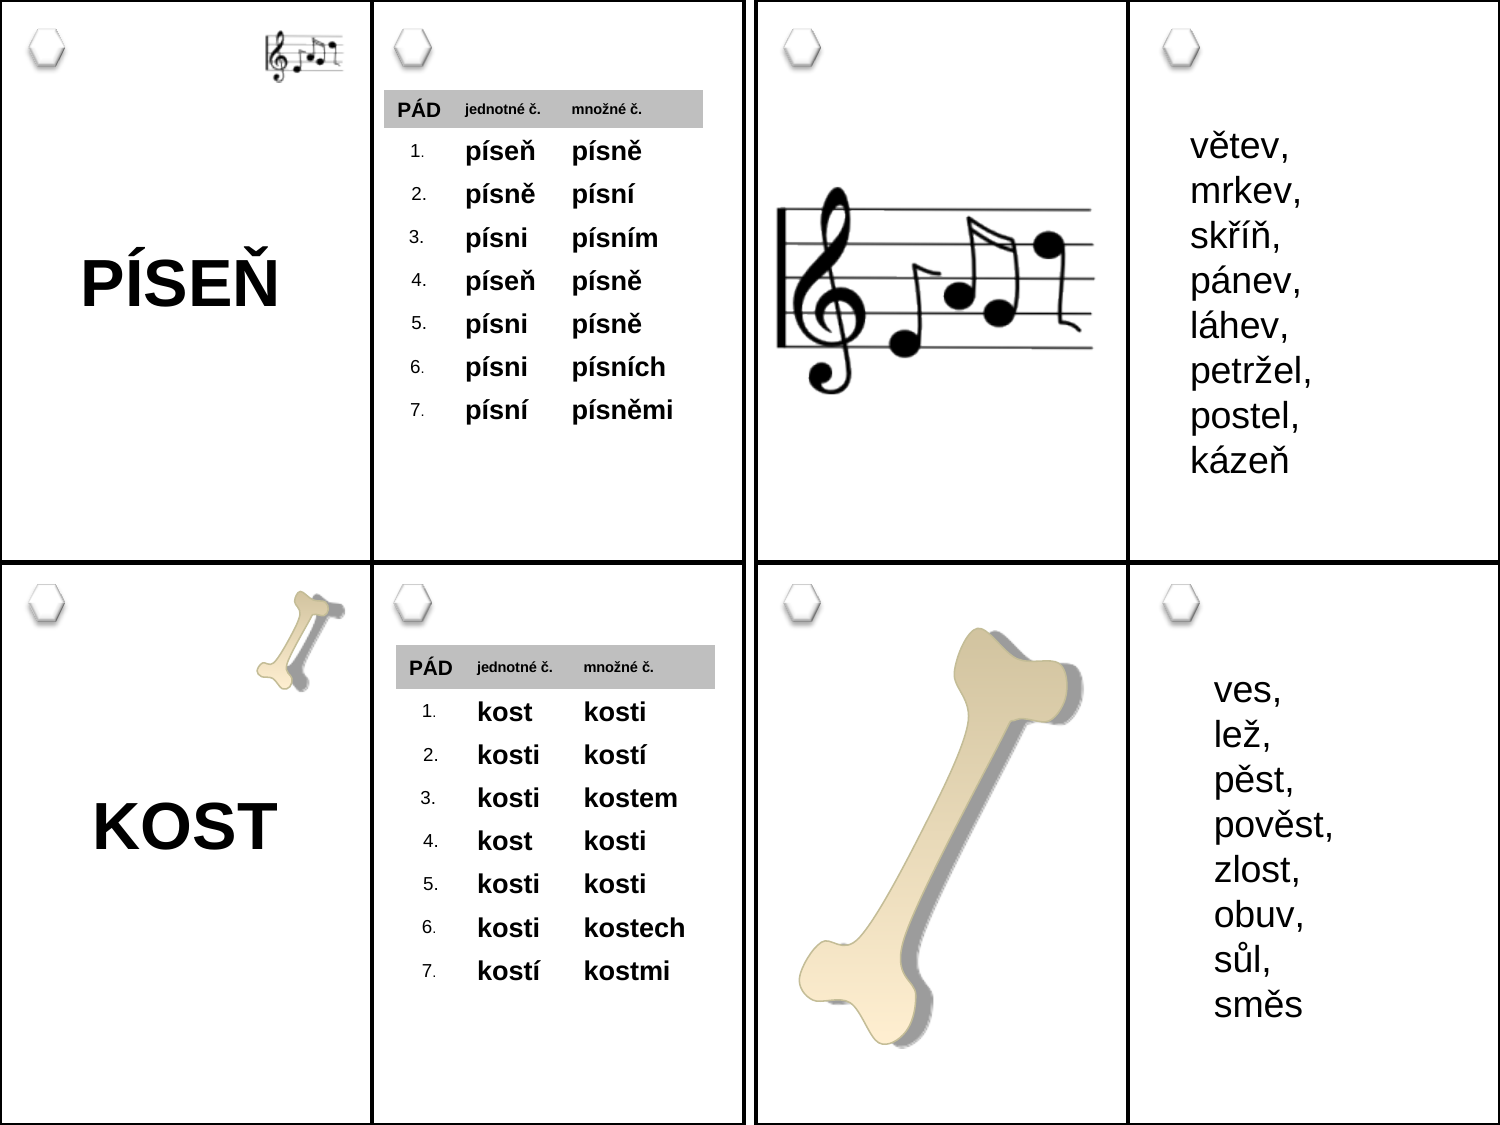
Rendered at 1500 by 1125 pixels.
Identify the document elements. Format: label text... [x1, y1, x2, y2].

picture [774, 579, 830, 635]
picture [19, 579, 74, 635]
table_cell kosti [466, 732, 573, 775]
table_cell 2. [396, 732, 466, 775]
table_cell kost [466, 689, 573, 732]
table_header množné č. [561, 90, 703, 128]
text_box PÍSEŇ [66, 231, 297, 328]
picture [19, 24, 74, 79]
table_cell písni [455, 215, 561, 258]
text_box ves, lež, pěst, pověst, zlost, obuv, sůl, směs [1198, 656, 1353, 1033]
table_cell písně [561, 301, 703, 344]
picture [385, 579, 441, 635]
table_cell kostí [466, 948, 573, 991]
table_cell písně [561, 128, 703, 171]
table_cell píseň [455, 128, 561, 171]
table_header jednotné č. [466, 645, 573, 689]
text_box větev, mrkev, skříň, pánev, láhev, petržel, postel, kázeň [1175, 113, 1388, 489]
picture [265, 30, 348, 83]
table_cell kostem [573, 775, 715, 818]
table_cell 3. [396, 775, 466, 818]
table_cell kosti [573, 862, 715, 905]
table_cell kosti [466, 775, 573, 818]
table_cell písních [561, 344, 703, 387]
table_cell písni [455, 301, 561, 344]
table_cell písně [561, 258, 703, 301]
picture [1153, 579, 1209, 635]
table_cell 7. [396, 948, 466, 991]
table_cell písněmi [561, 387, 703, 430]
table_cell 3. [384, 215, 455, 258]
table_cell 6. [384, 344, 455, 387]
table_cell 6. [396, 905, 466, 948]
table_cell písní [561, 171, 703, 215]
table_cell písní [455, 387, 561, 430]
table_cell 4. [384, 258, 455, 301]
table_cell kosti [466, 905, 573, 948]
table_cell kosti [573, 818, 715, 862]
table_cell 7. [384, 387, 455, 430]
table_cell 5. [384, 301, 455, 344]
table_cell písně [455, 171, 561, 215]
table_cell písni [455, 344, 561, 387]
table_cell kostmi [573, 948, 715, 991]
table_header jednotné č. [455, 90, 561, 128]
table_cell 2. [384, 171, 455, 215]
table_cell 1. [396, 689, 466, 732]
table_cell písním [561, 215, 703, 258]
picture [774, 24, 830, 79]
table_cell kostí [573, 732, 715, 775]
picture [385, 24, 441, 79]
table_cell kosti [466, 862, 573, 905]
table_cell 4. [396, 818, 466, 862]
table_cell kosti [573, 689, 715, 732]
picture [773, 184, 1112, 398]
text_box [755, 0, 1500, 1125]
picture [1153, 24, 1209, 79]
text_box KOST [77, 774, 293, 871]
table_header PÁD [396, 645, 466, 689]
table_cell píseň [455, 258, 561, 301]
table_header množné č. [573, 645, 715, 689]
table_cell kostech [573, 905, 715, 948]
text_box [0, 0, 745, 1125]
table_cell kost [466, 818, 573, 862]
table_header PÁD [384, 90, 455, 128]
table_cell 5. [396, 862, 466, 905]
table_cell 1. [384, 128, 455, 171]
